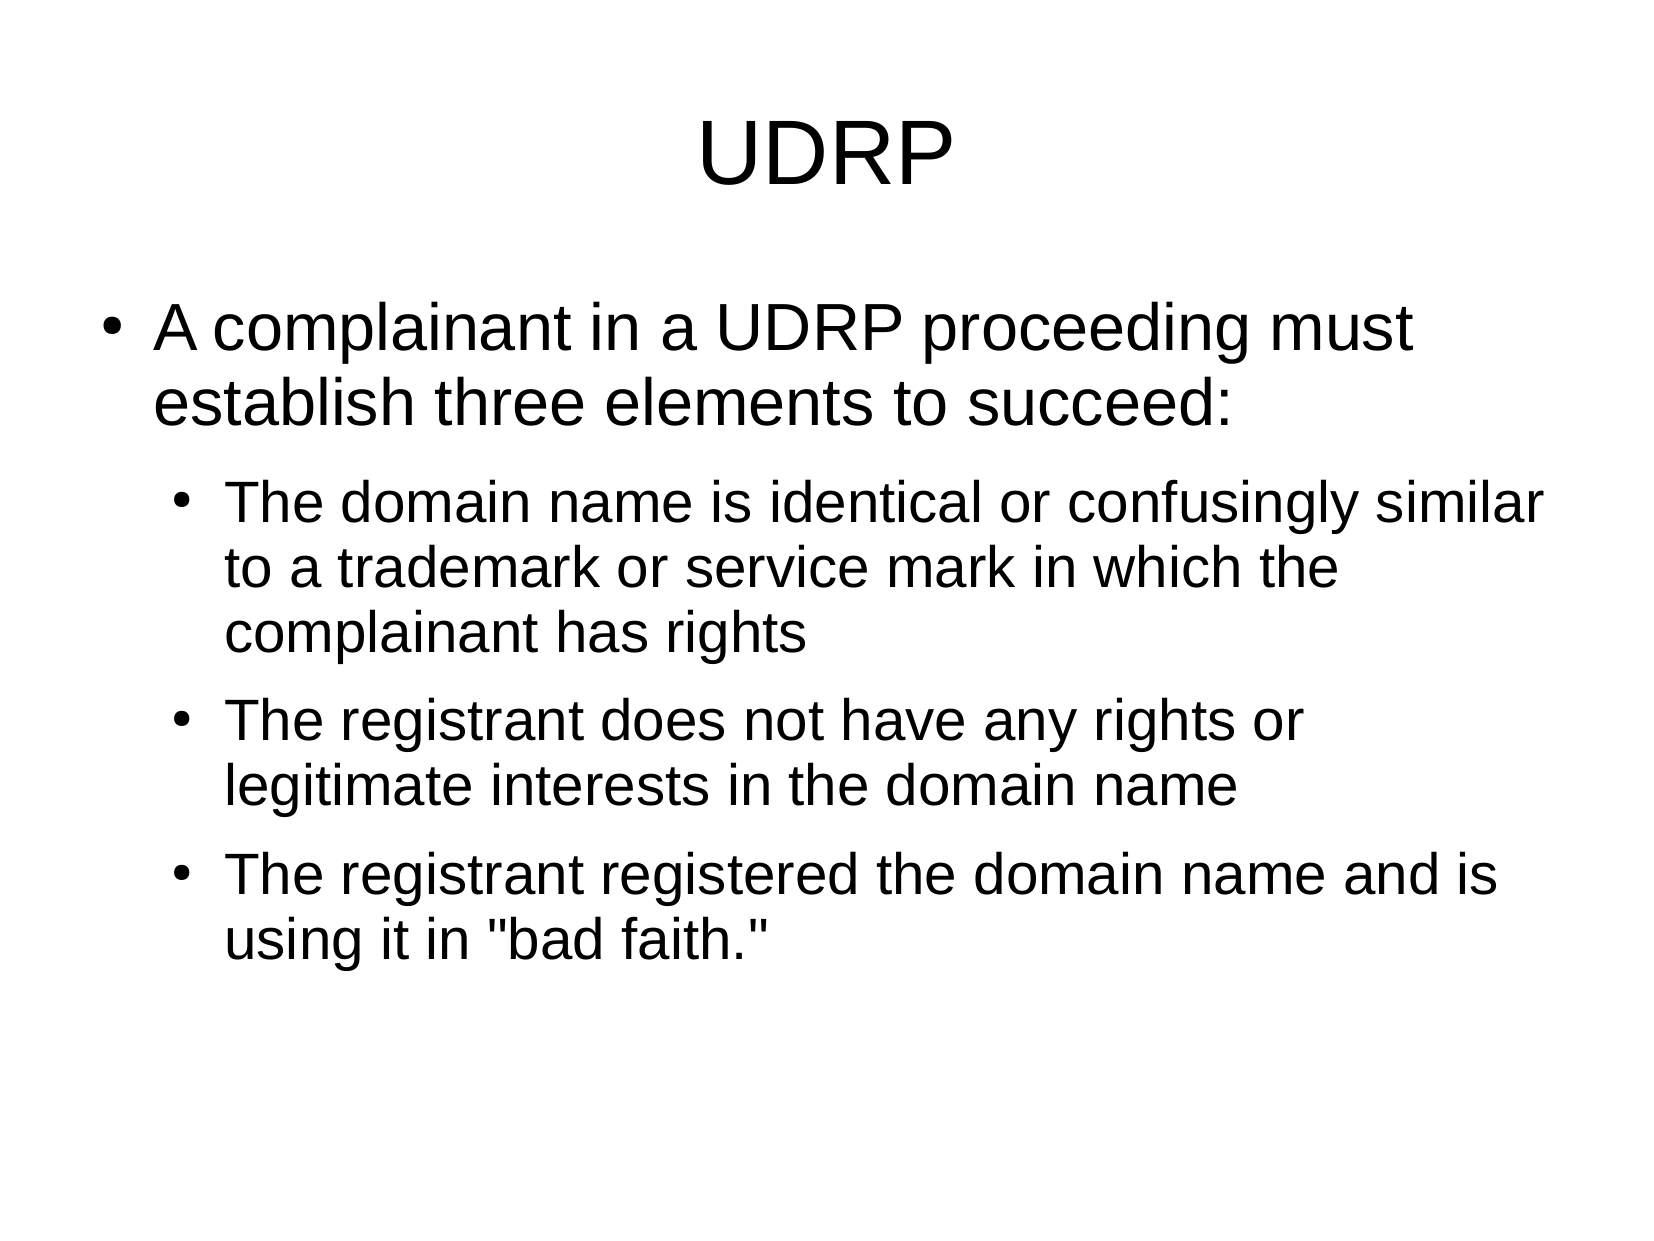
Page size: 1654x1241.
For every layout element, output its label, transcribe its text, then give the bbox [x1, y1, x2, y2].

list A complainant in a UDRP proceeding must establish three elements to succeed: The domain name is identical or confusingly similar to a trademark or service mark in which the complainant has rights The registrant does not have any rights or legitimate interests in the domain name The registrant registered the domain name and is using it in "bad faith." [82, 290, 1571, 1109]
title UDRP [82, 56, 1571, 250]
